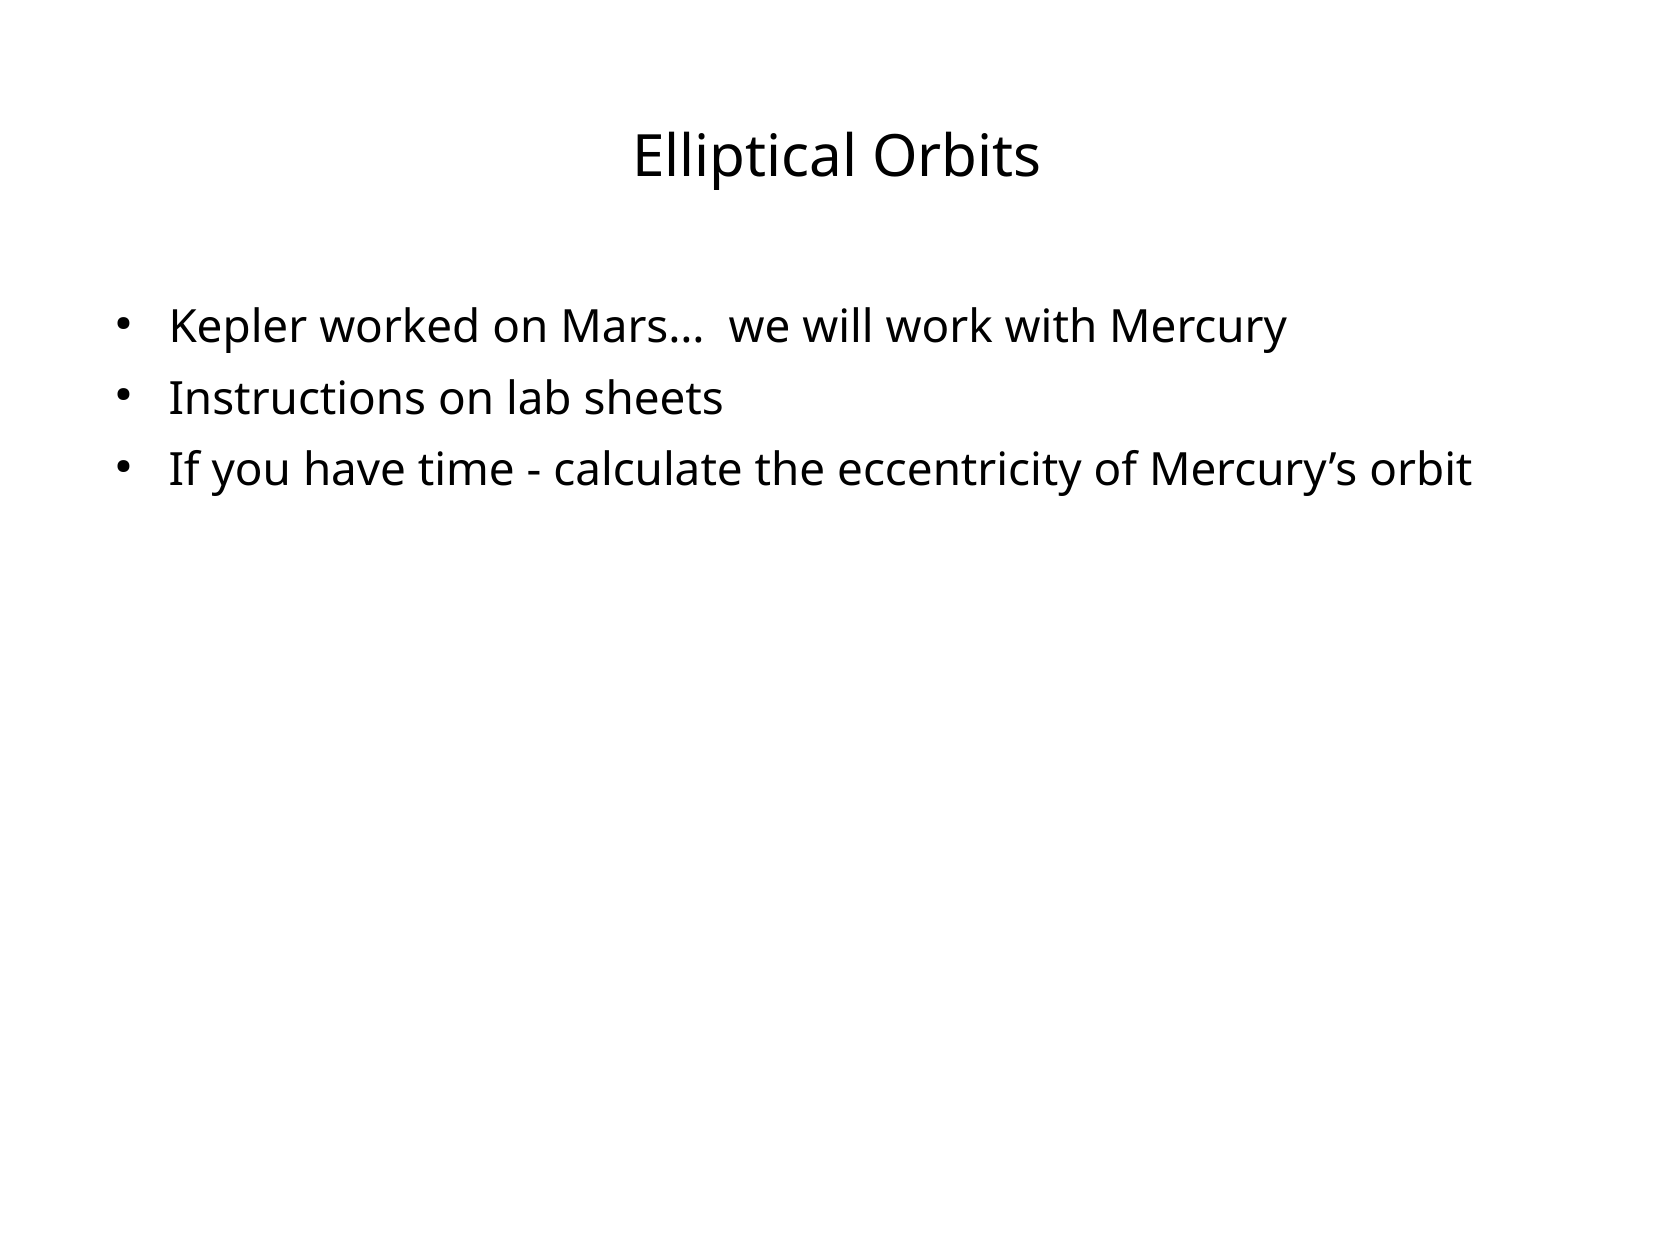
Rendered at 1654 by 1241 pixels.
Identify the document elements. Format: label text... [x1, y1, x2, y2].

list Kepler worked on Mars… we will work with Mercury Instructions on lab sheets If you have time - calculate the eccentricity of Mercury’s orbit [82, 289, 1571, 1108]
title Elliptical Orbits [82, 49, 1571, 257]
